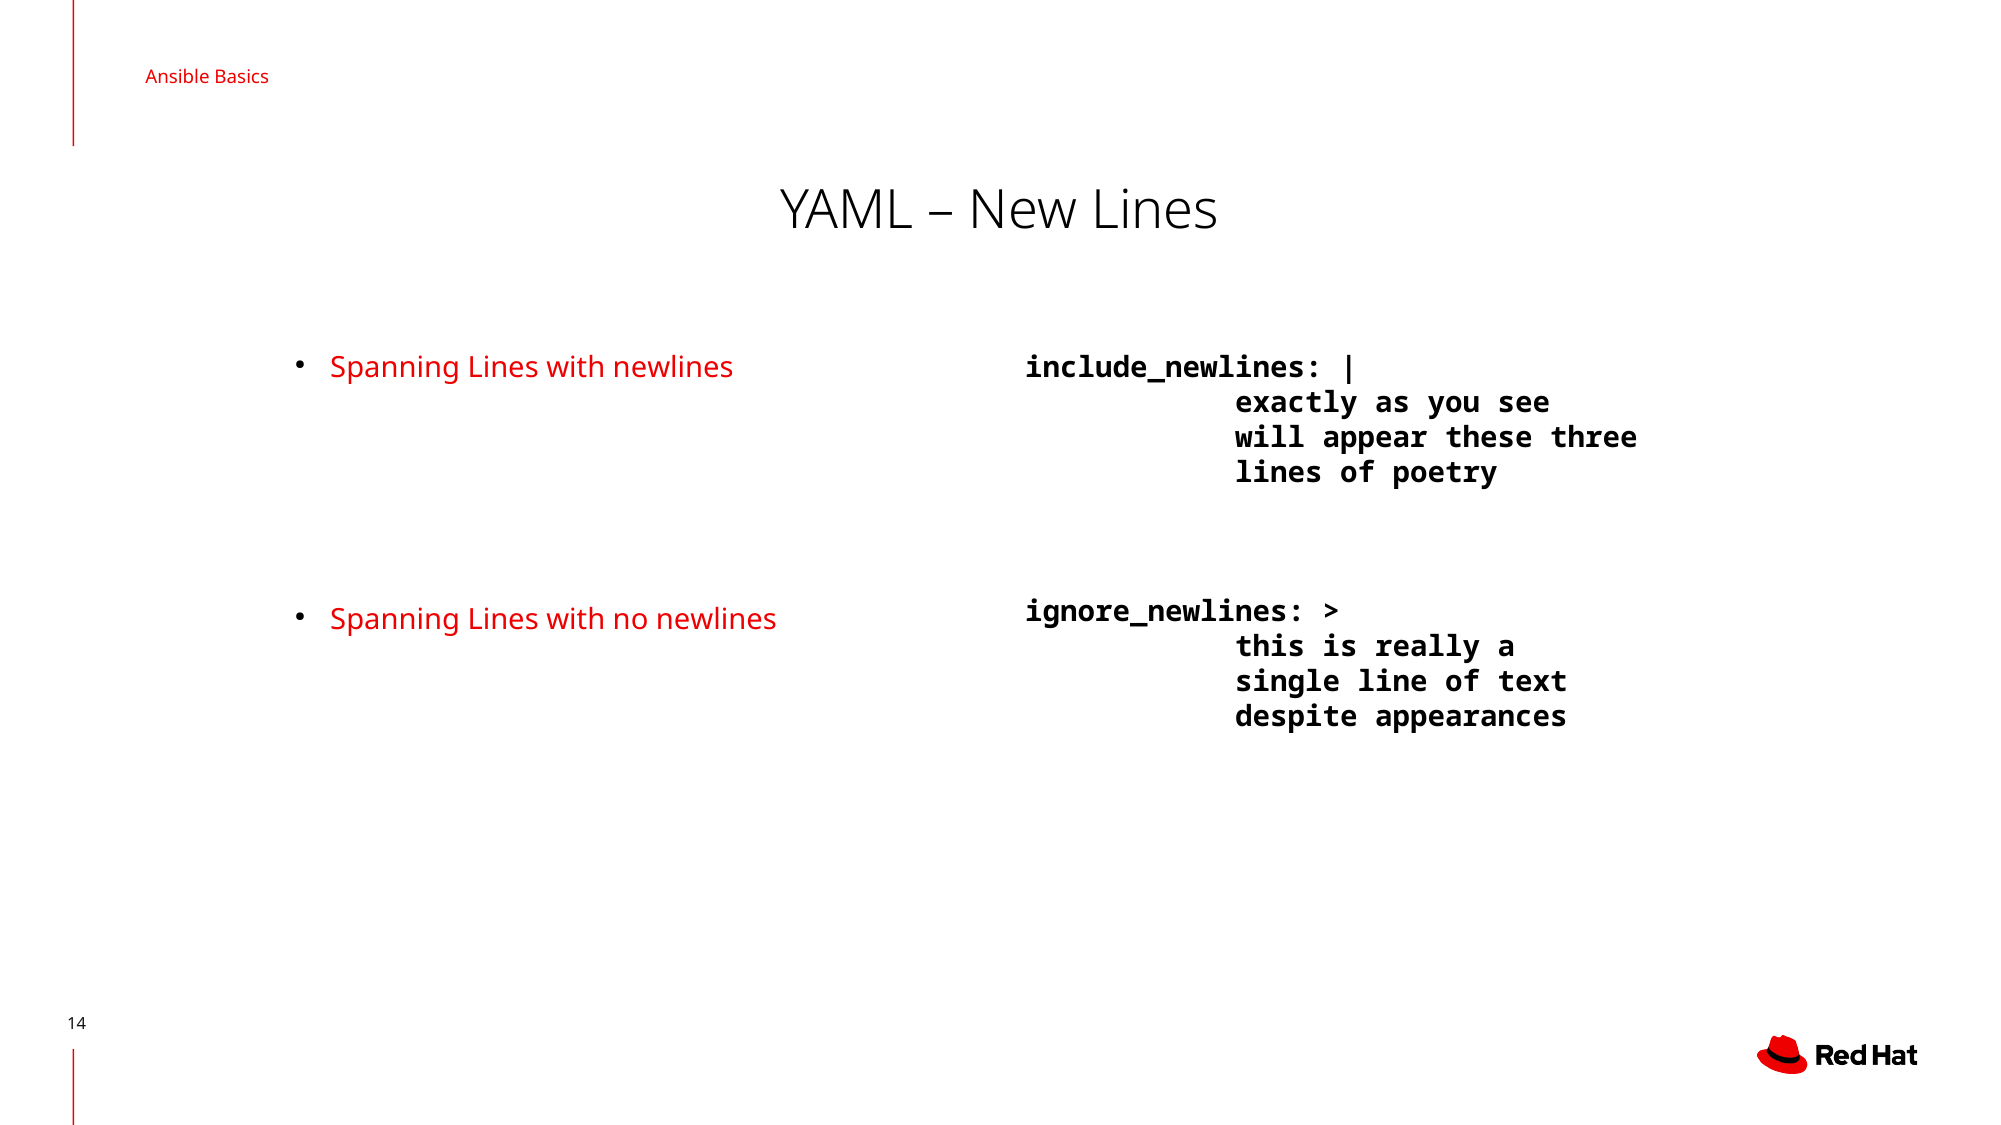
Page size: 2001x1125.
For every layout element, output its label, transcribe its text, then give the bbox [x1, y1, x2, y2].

title YAML – New Lines [287, 155, 1713, 315]
text_box Spanning Lines with newlines Spanning Lines with no newlines [294, 329, 883, 568]
text_box include_newlines: | exactly as you see will appear these three lines of poetry ignore_newlines: > this is really a single line of text despite appearances [1010, 340, 1764, 740]
picture [1757, 1035, 1918, 1074]
subtitle Ansible Basics [73, 9, 918, 143]
